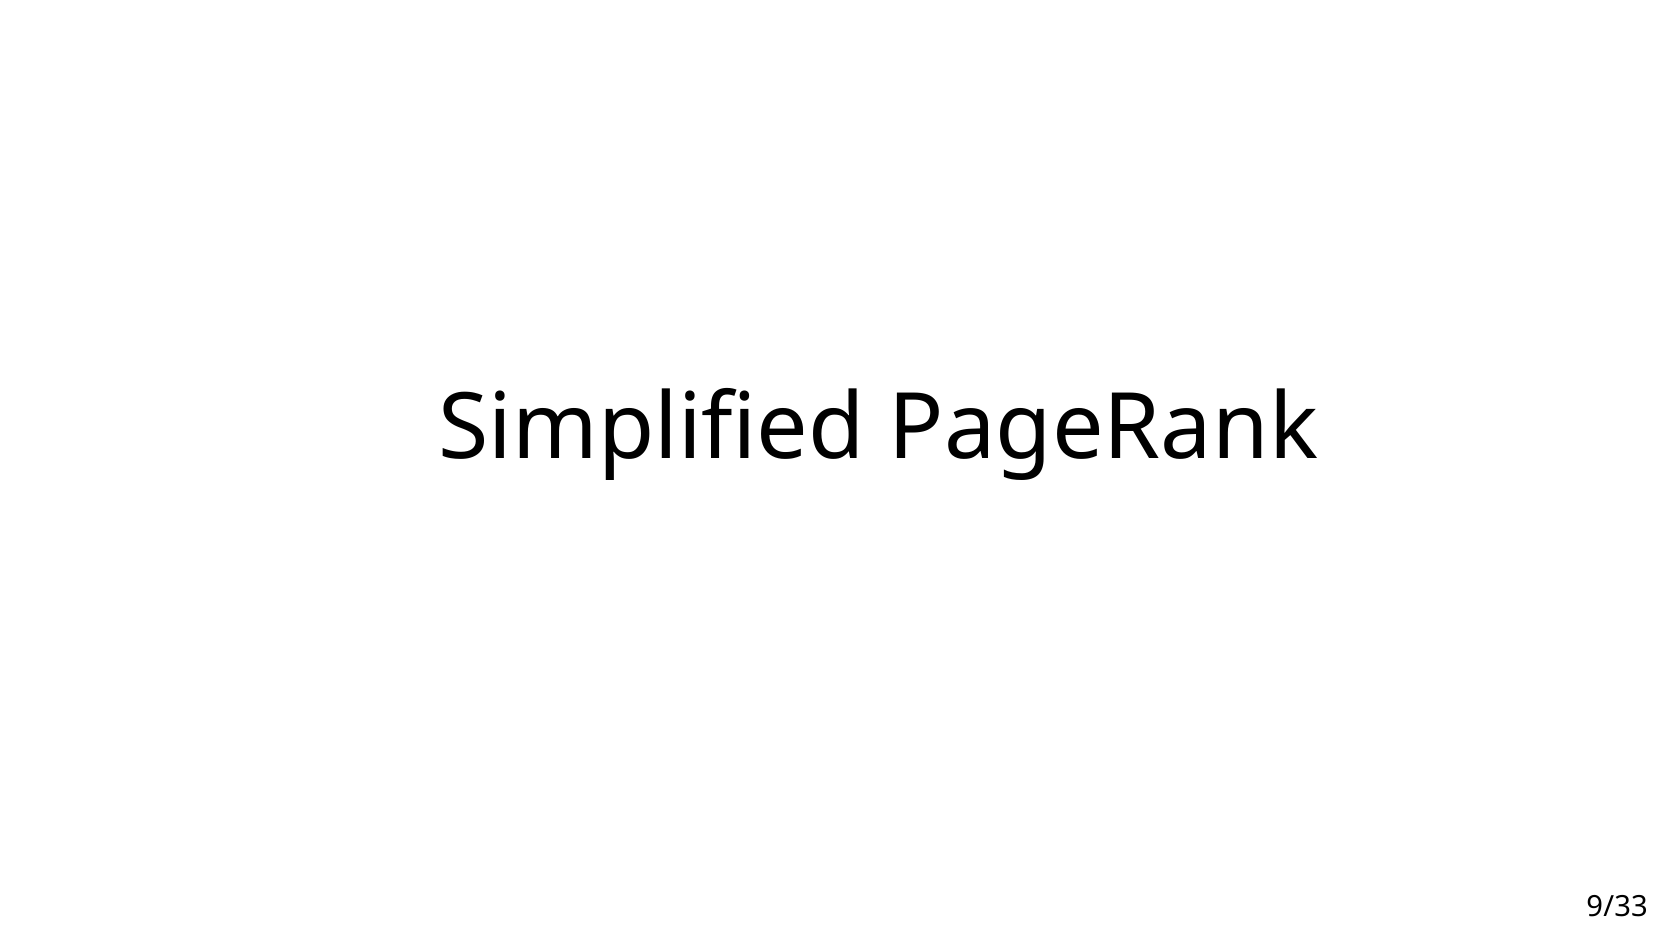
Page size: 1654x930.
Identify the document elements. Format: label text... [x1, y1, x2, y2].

title Simplified PageRank [134, 344, 1623, 501]
